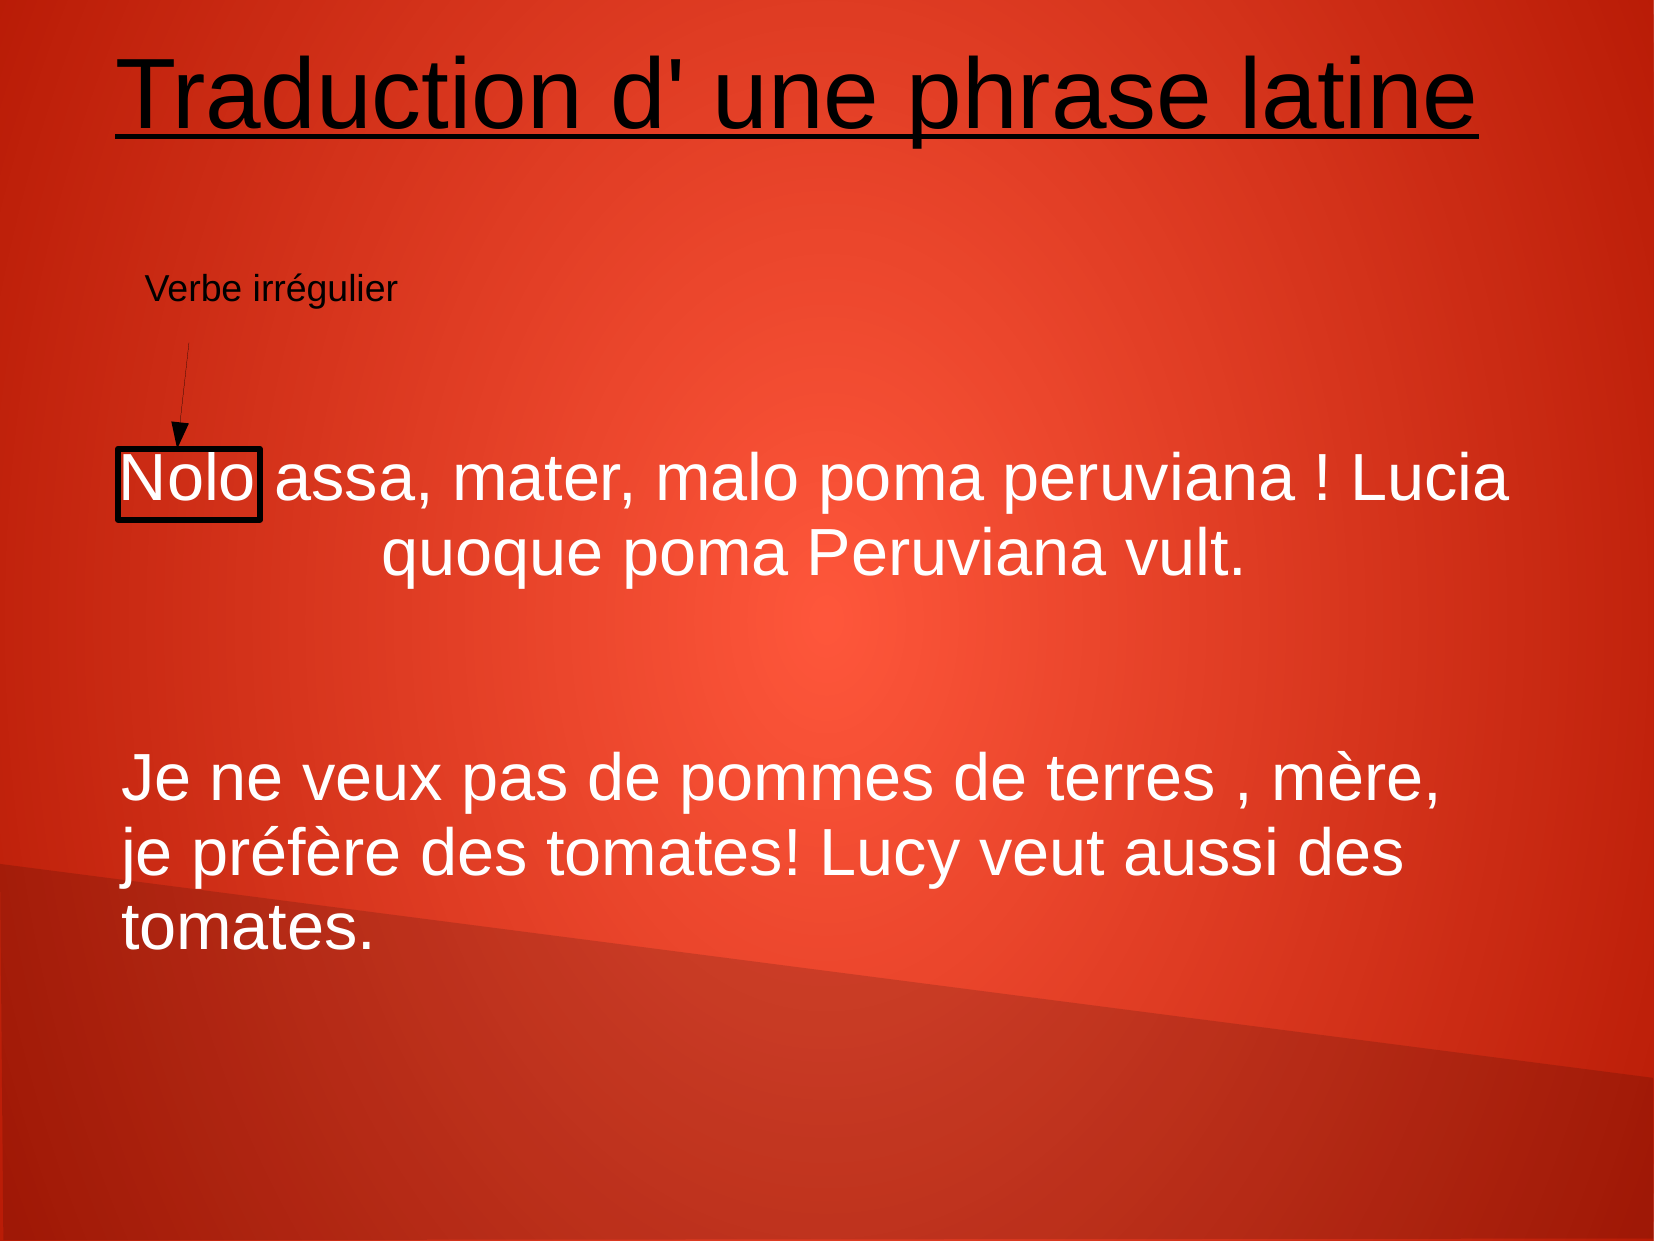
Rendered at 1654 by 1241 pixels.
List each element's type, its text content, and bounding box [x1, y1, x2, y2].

text_box Nolo assa, mater, malo poma peruviana ! Lucia quoque poma Peruviana vult. [70, 35, 1560, 995]
text_box Je ne veux pas de pommes de terres , mère, je préfère des tomates! Lucy veut aussi des tomates. [106, 732, 1477, 972]
text_box Verbe irrégulier [129, 259, 473, 317]
text_box Traduction d' une phrase latine [0, 30, 1595, 157]
